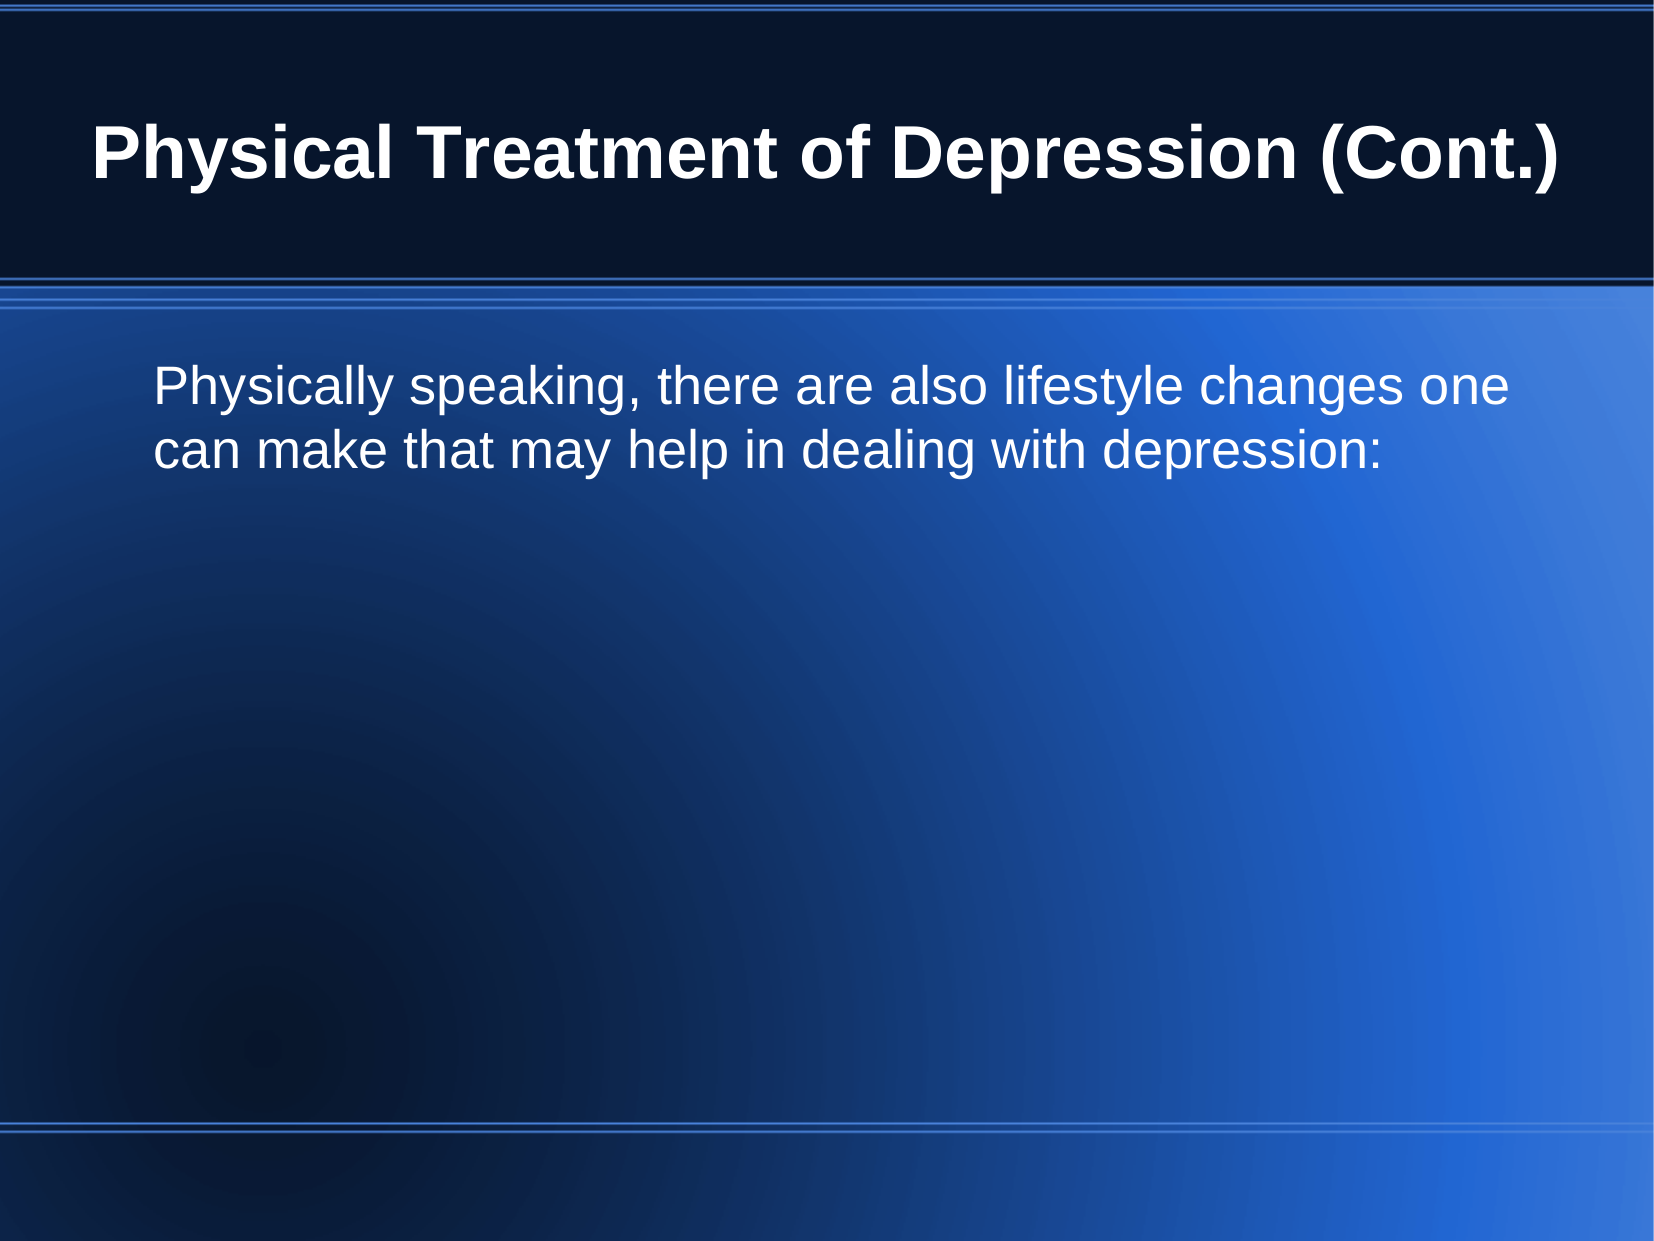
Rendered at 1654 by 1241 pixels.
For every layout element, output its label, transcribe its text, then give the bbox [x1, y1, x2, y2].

picture [0, 0, 1654, 1241]
list Physically speaking, there are also lifestyle changes one can make that may help in dealing with depression: [82, 355, 1571, 1094]
title Physical Treatment of Depression (Cont.) [82, 49, 1571, 257]
